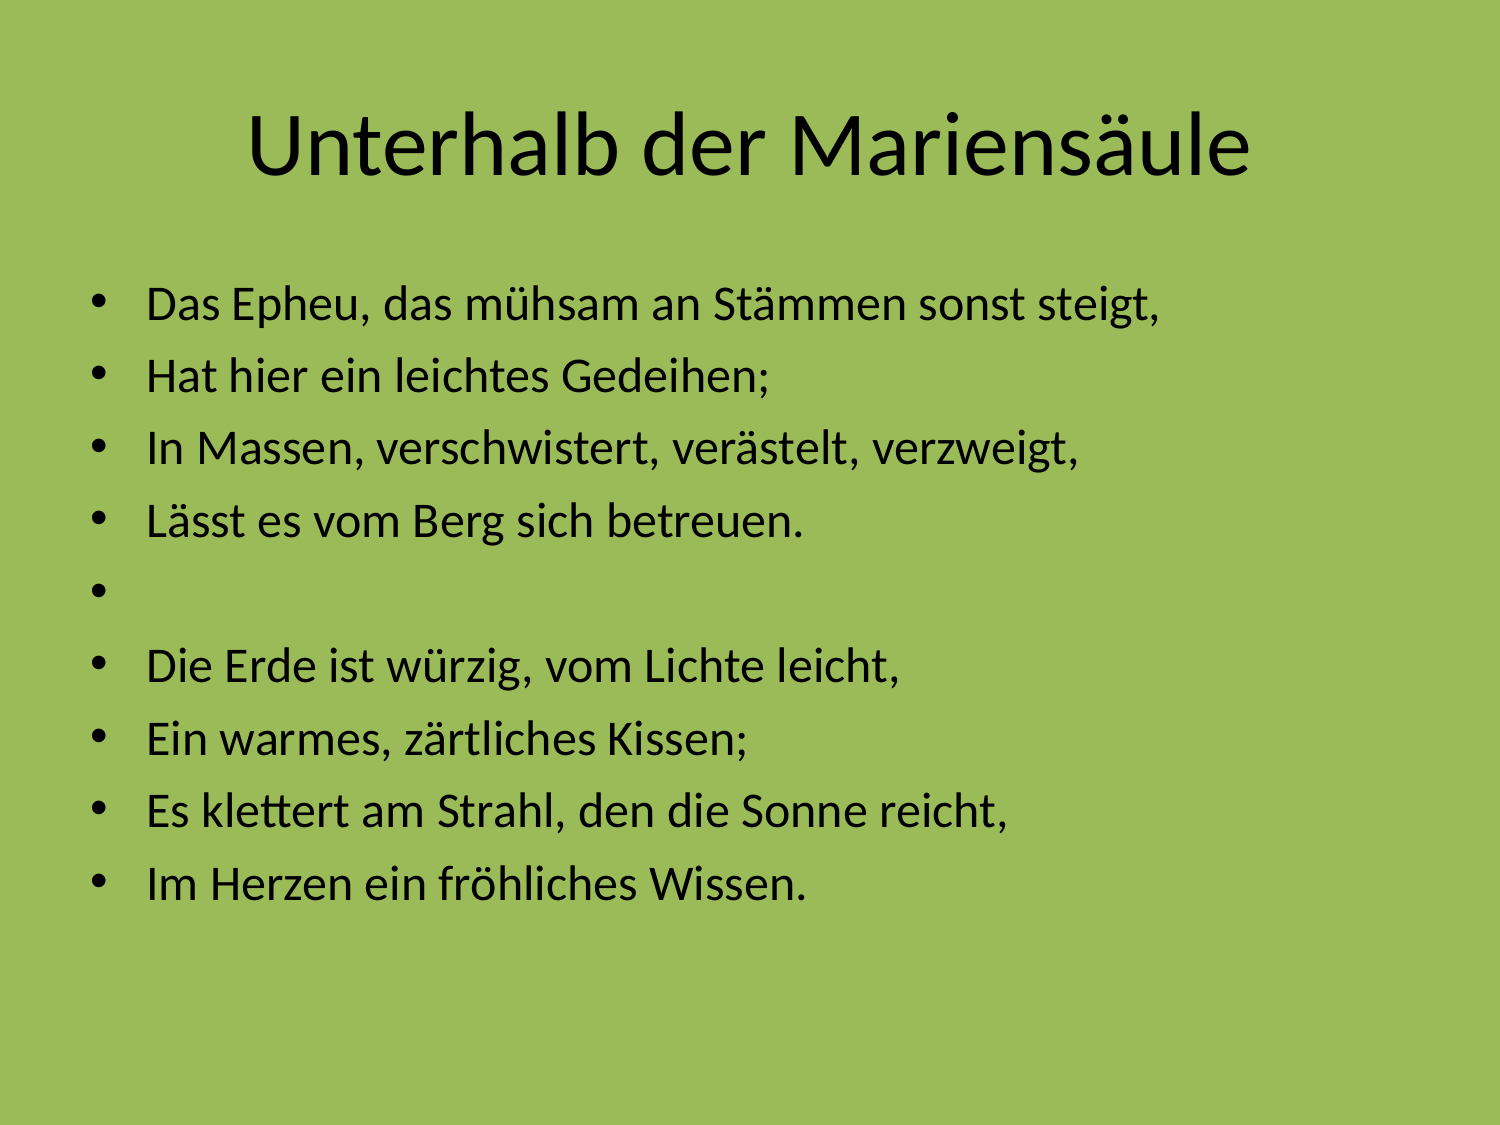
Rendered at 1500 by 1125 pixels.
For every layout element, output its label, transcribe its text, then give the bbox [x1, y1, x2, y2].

list Das Epheu, das mühsam an Stämmen sonst steigt, Hat hier ein leichtes Gedeihen; In Massen, verschwistert, verästelt, verzweigt, Lässt es vom Berg sich betreuen. Die Erde ist würzig, vom Lichte leicht, Ein warmes, zärtliches Kissen; Es klettert am Strahl, den die Sonne reicht, Im Herzen ein fröhliches Wissen. [75, 262, 1426, 1005]
title Unterhalb der Mariensäule [75, 45, 1426, 233]
